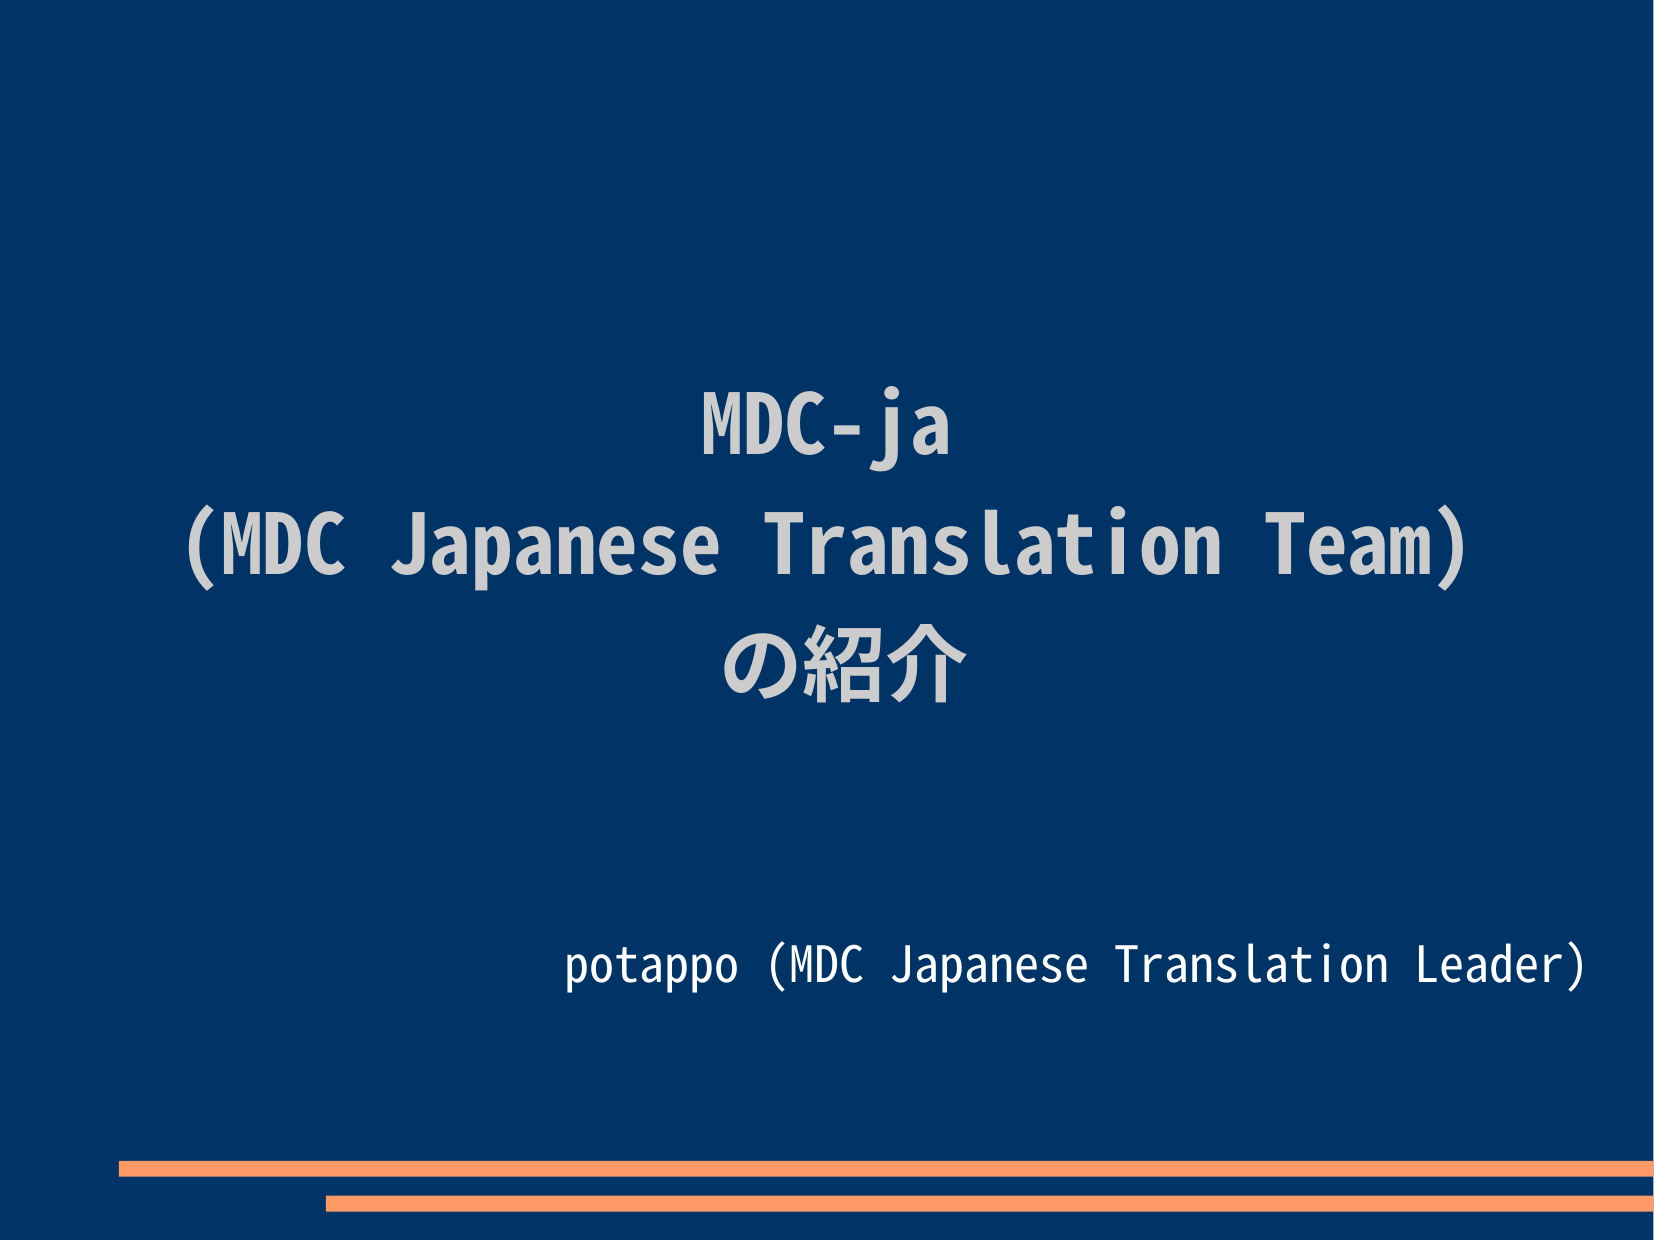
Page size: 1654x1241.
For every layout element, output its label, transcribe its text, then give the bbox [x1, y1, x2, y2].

text_box potappo (MDC Japanese Translation Leader) [539, 924, 1615, 975]
subtitle MDC-ja (MDC Japanese Translation Team) の紹介 [131, 147, 1523, 929]
